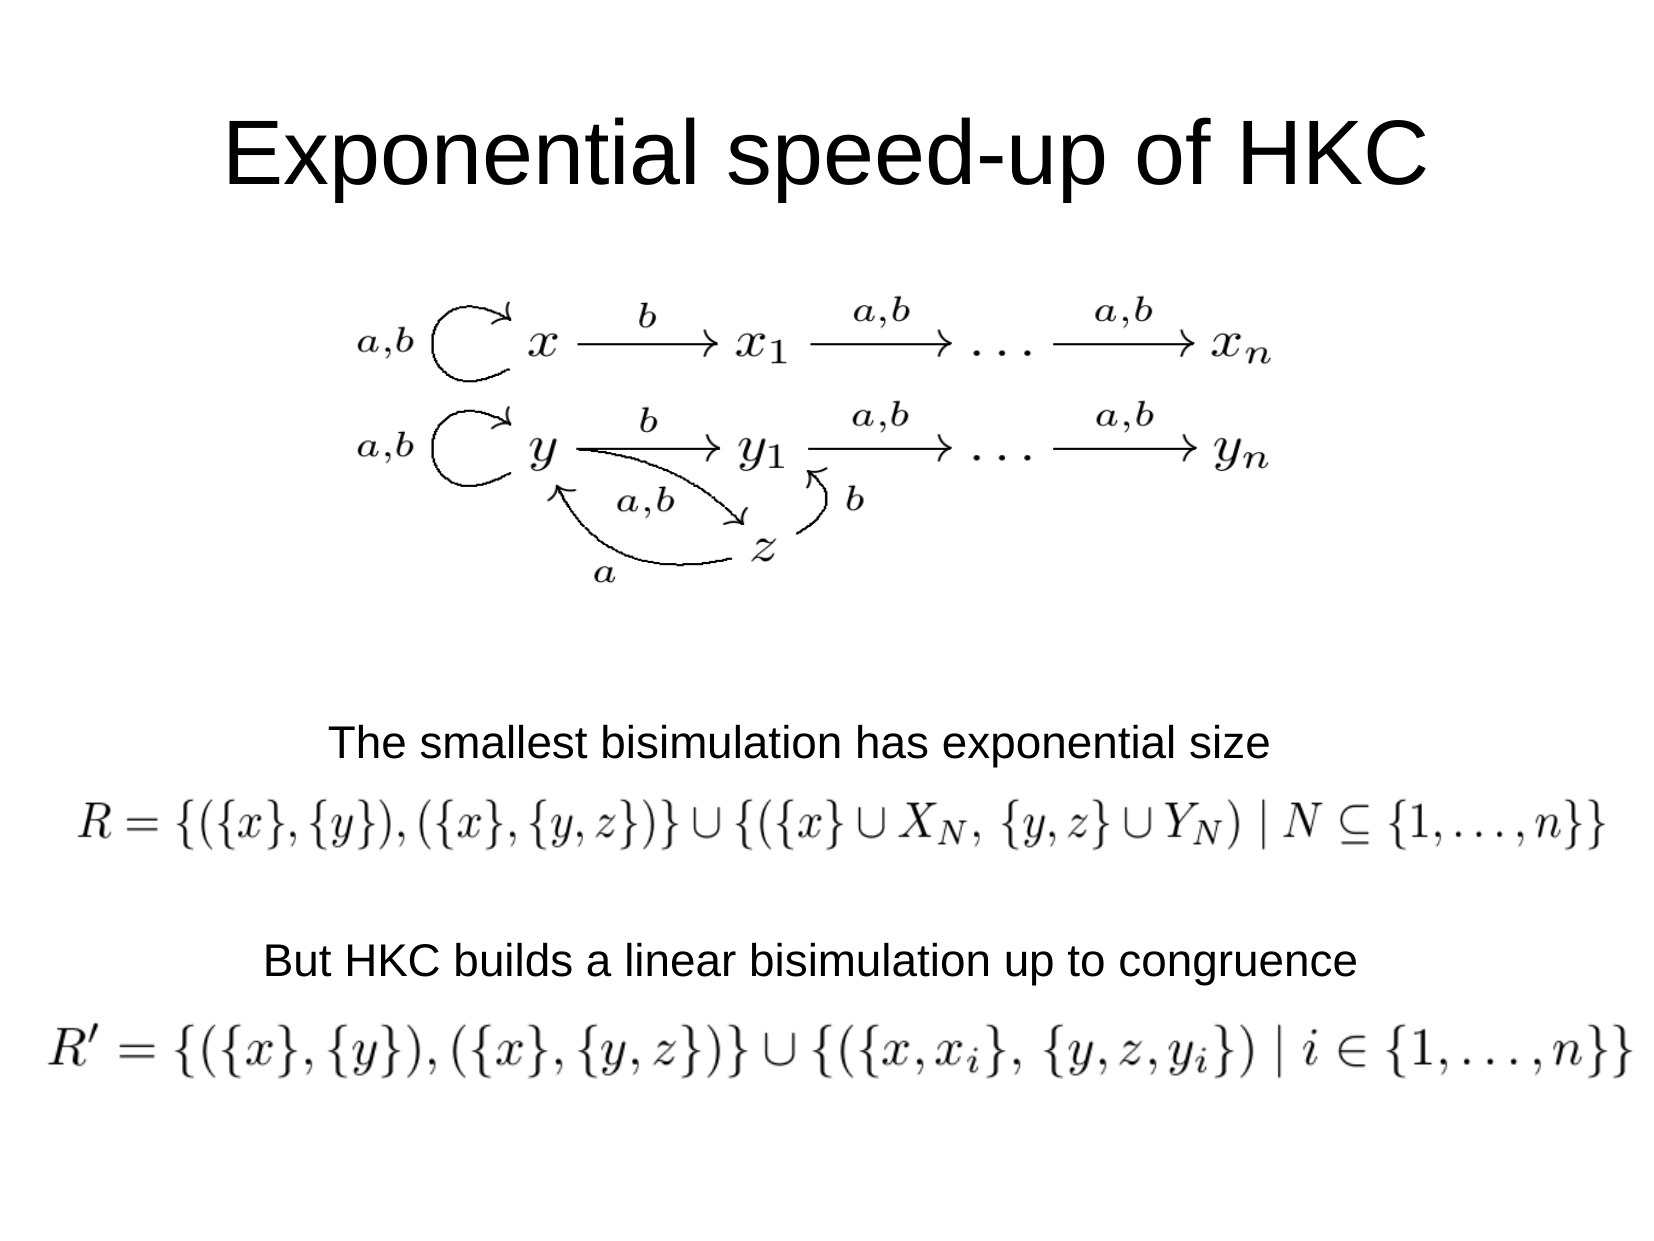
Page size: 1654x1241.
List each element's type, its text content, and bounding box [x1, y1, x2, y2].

title Exponential speed-up of HKC [82, 49, 1571, 257]
text_box But HKC builds a linear bisimulation up to congruence [248, 927, 1375, 994]
picture [75, 791, 1621, 861]
picture [45, 1011, 1638, 1090]
text_box The smallest bisimulation has exponential size [313, 709, 1287, 776]
picture [335, 284, 1285, 599]
